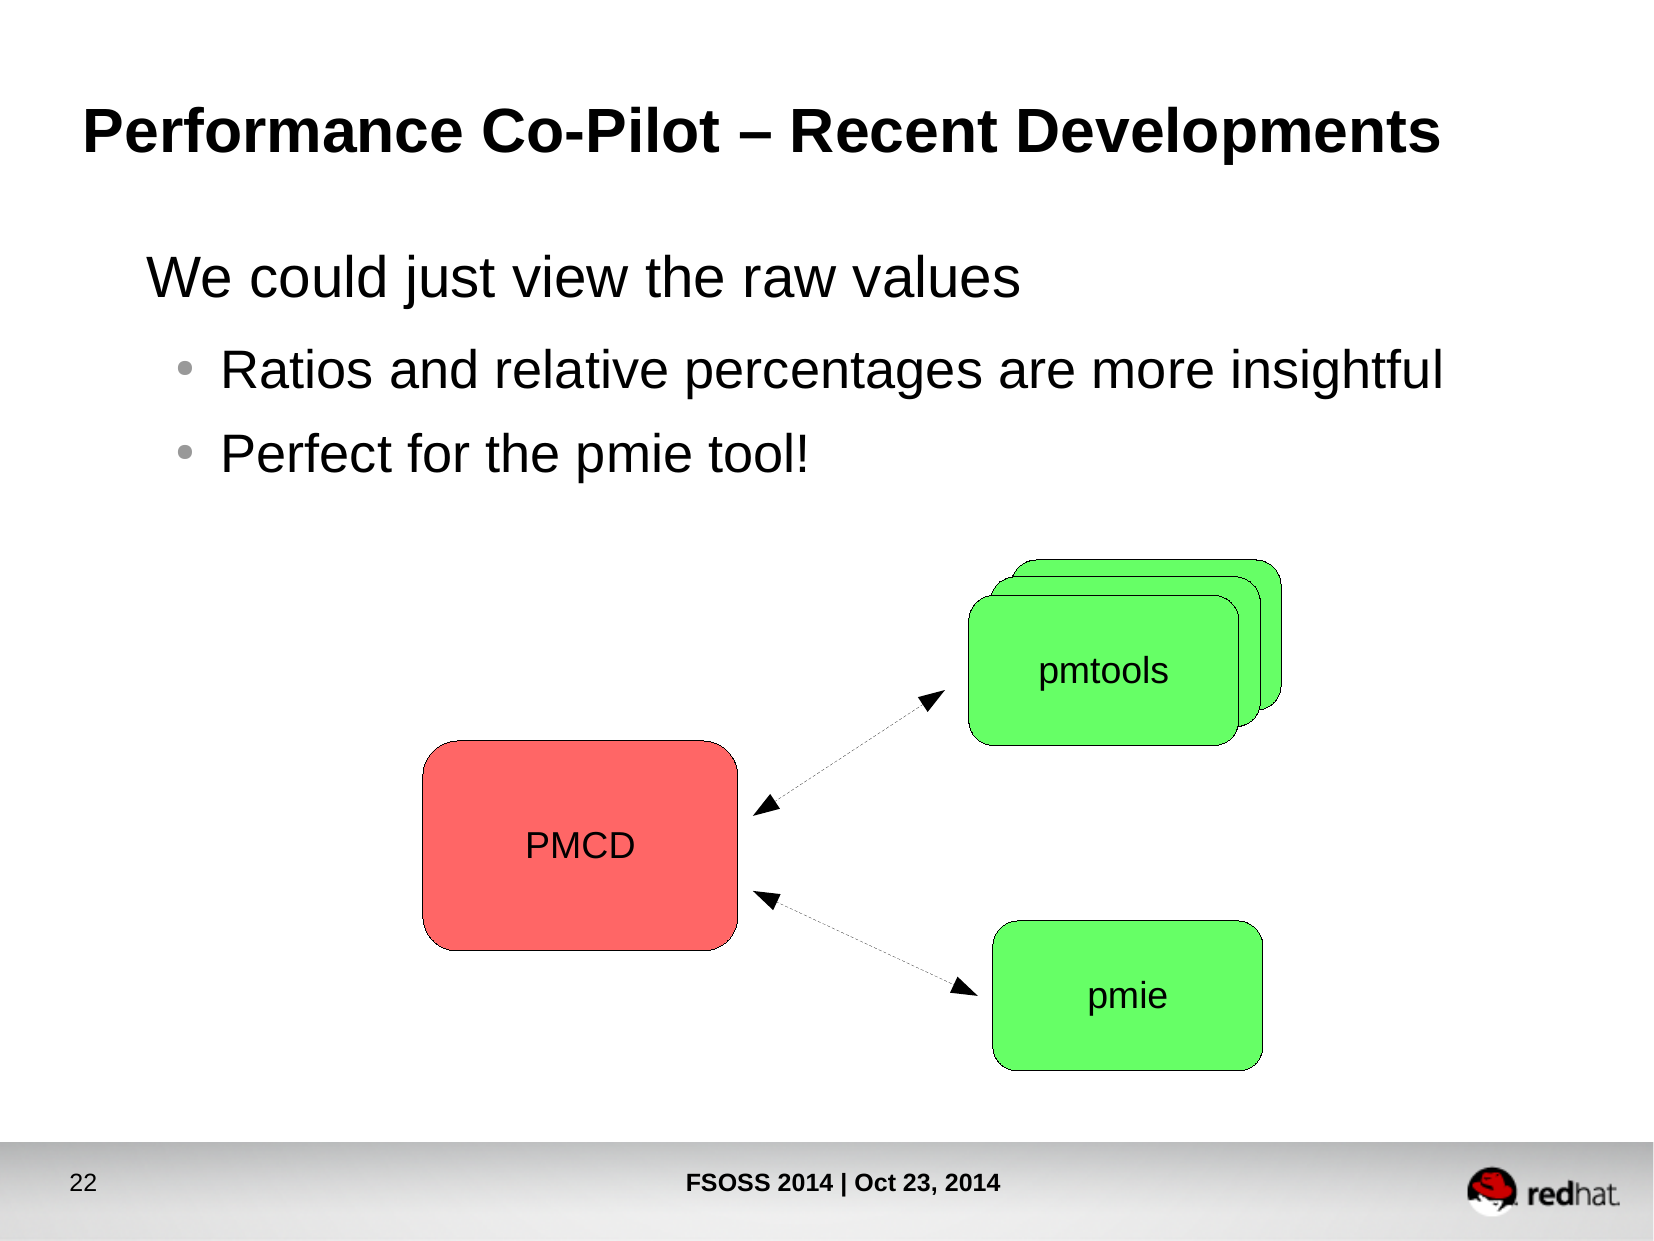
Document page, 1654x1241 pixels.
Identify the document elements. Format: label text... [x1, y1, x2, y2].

title Performance Co-Pilot – Recent Developments [82, 37, 1571, 226]
text_box pmtools [968, 595, 1239, 746]
list We could just view the raw values Ratios and relative percentages are more insightful Perfect for the pmie tool! [86, 244, 1576, 1039]
picture [0, 1142, 1654, 1241]
text_box [991, 559, 1282, 727]
text_box pmie [992, 920, 1263, 1071]
text_box PMCD [422, 740, 738, 951]
